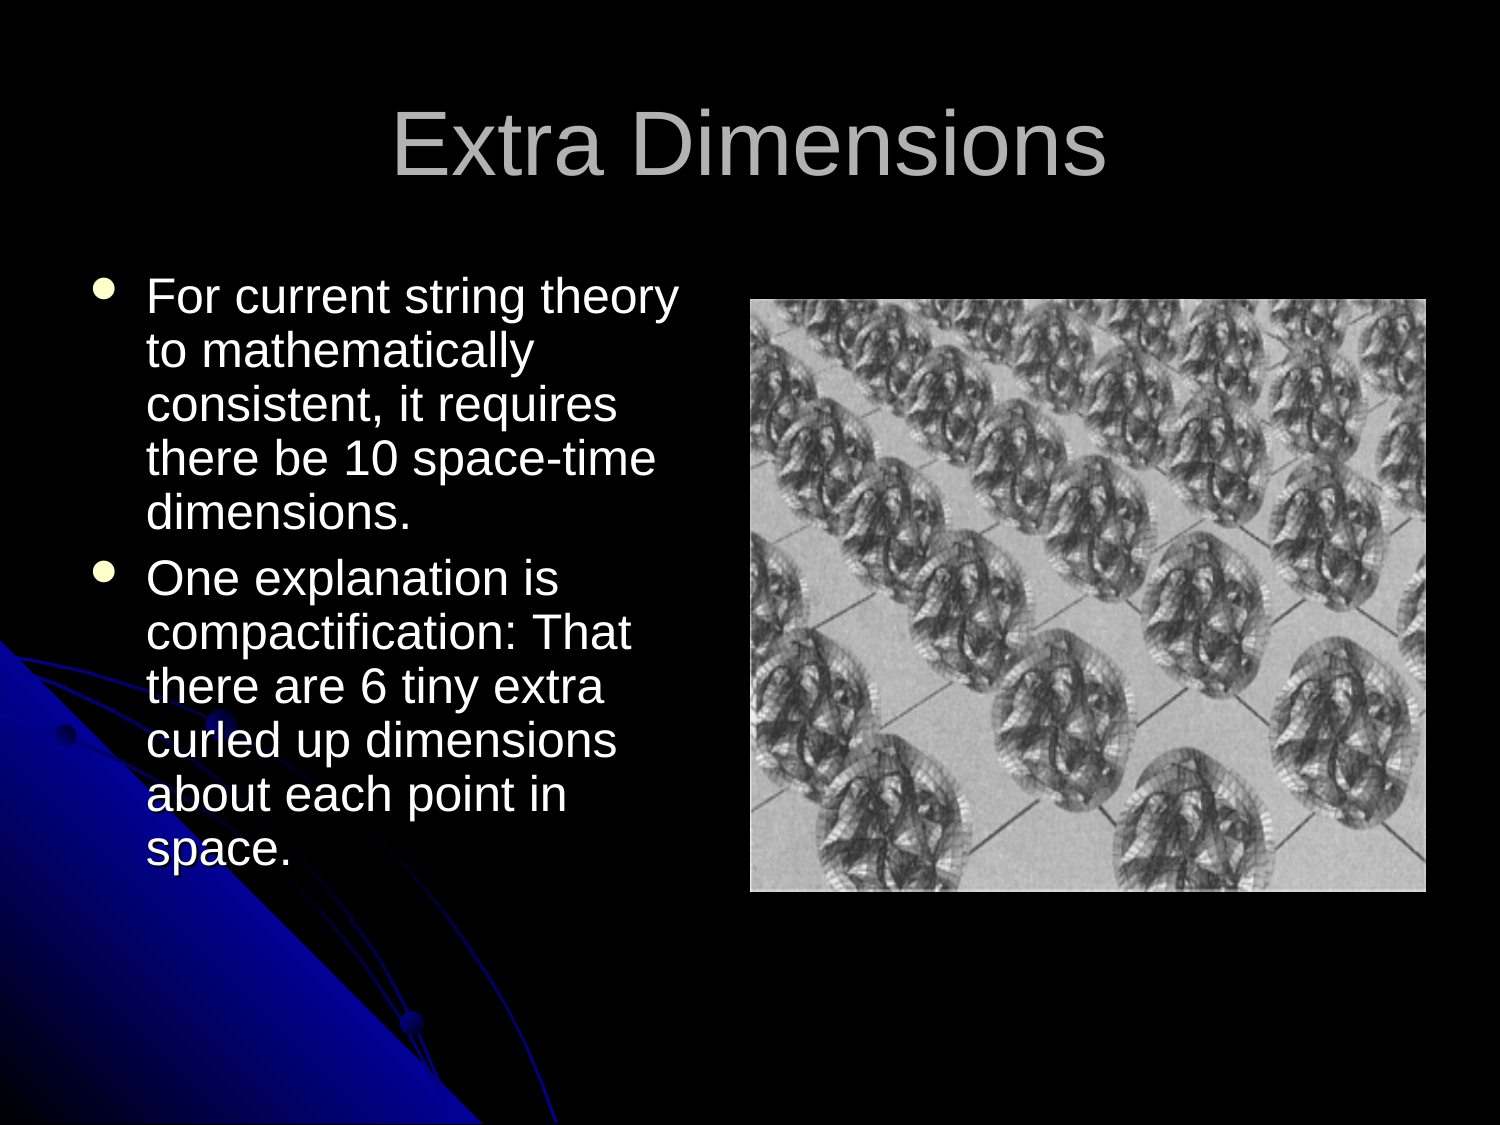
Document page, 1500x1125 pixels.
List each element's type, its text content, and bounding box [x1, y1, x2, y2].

list For current string theory to mathematically consistent, it requires there be 10 space-time dimensions. One explanation is compactification: That there are 6 tiny extra curled up dimensions about each point in space. [74, 262, 713, 1006]
title Extra Dimensions [75, 45, 1426, 233]
picture [750, 299, 1426, 892]
